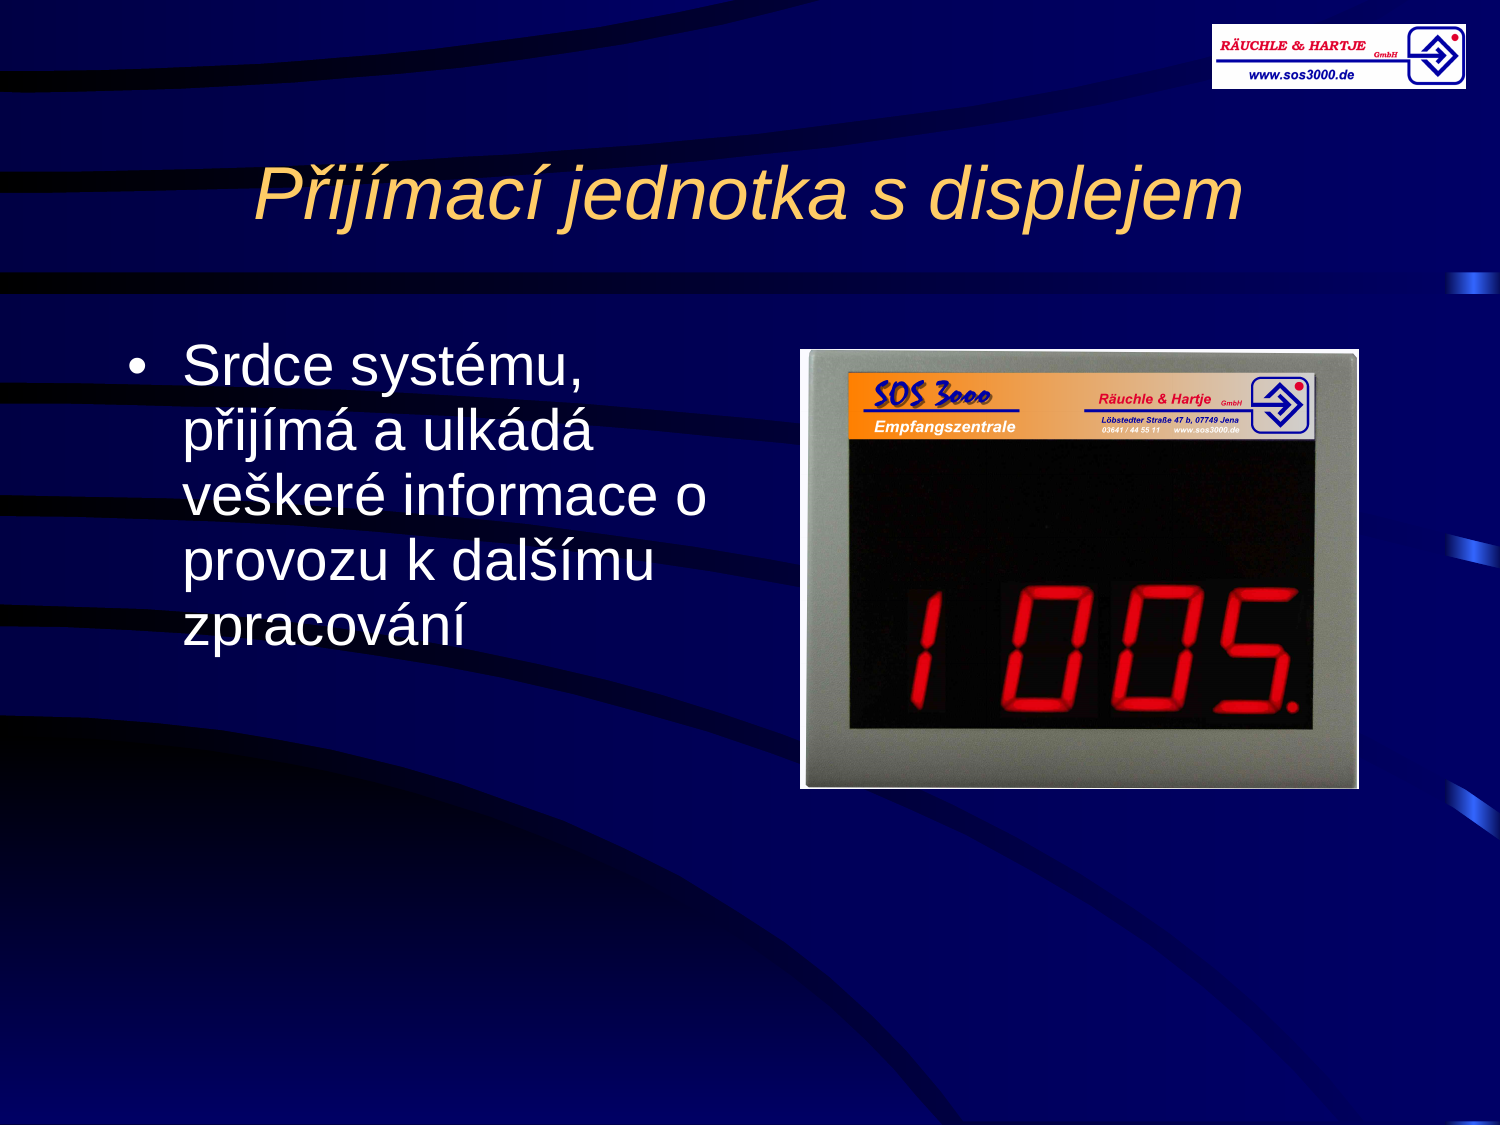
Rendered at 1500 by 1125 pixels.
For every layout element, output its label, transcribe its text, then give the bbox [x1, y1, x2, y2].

title Přijímací jednotka s displejem [112, 99, 1388, 288]
picture [1212, 24, 1466, 89]
list Srdce systému, přijímá a ulkádá veškeré informace o provozu k dalšímu zpracování [112, 324, 738, 851]
picture [800, 349, 1359, 789]
